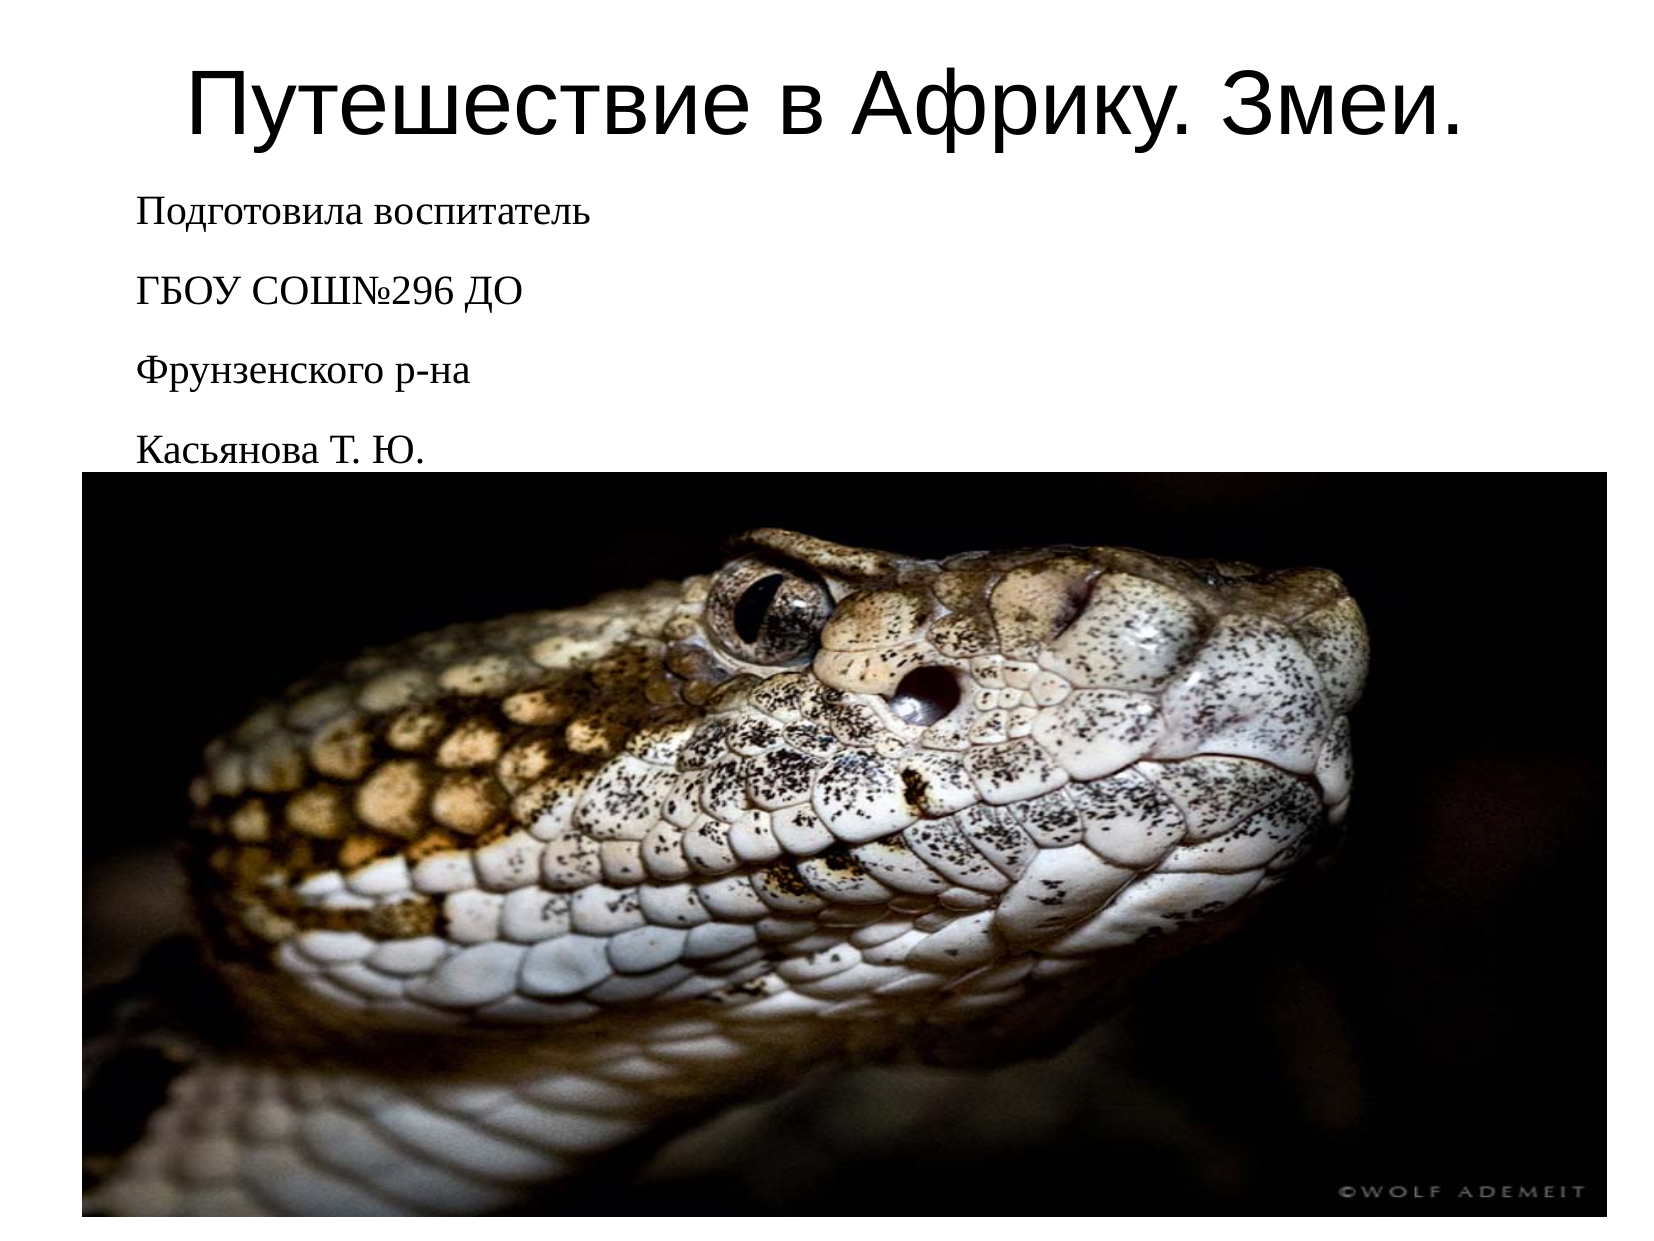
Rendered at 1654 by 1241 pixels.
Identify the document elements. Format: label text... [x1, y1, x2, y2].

title Путешествие в Африку. Змеи. [82, 49, 1571, 183]
list Подготовила воспитатель ГБОУ СОШ№296 ДО Фрунзенского р-на Касьянова Т. Ю. [47, 183, 1571, 1199]
picture [82, 472, 1607, 1217]
